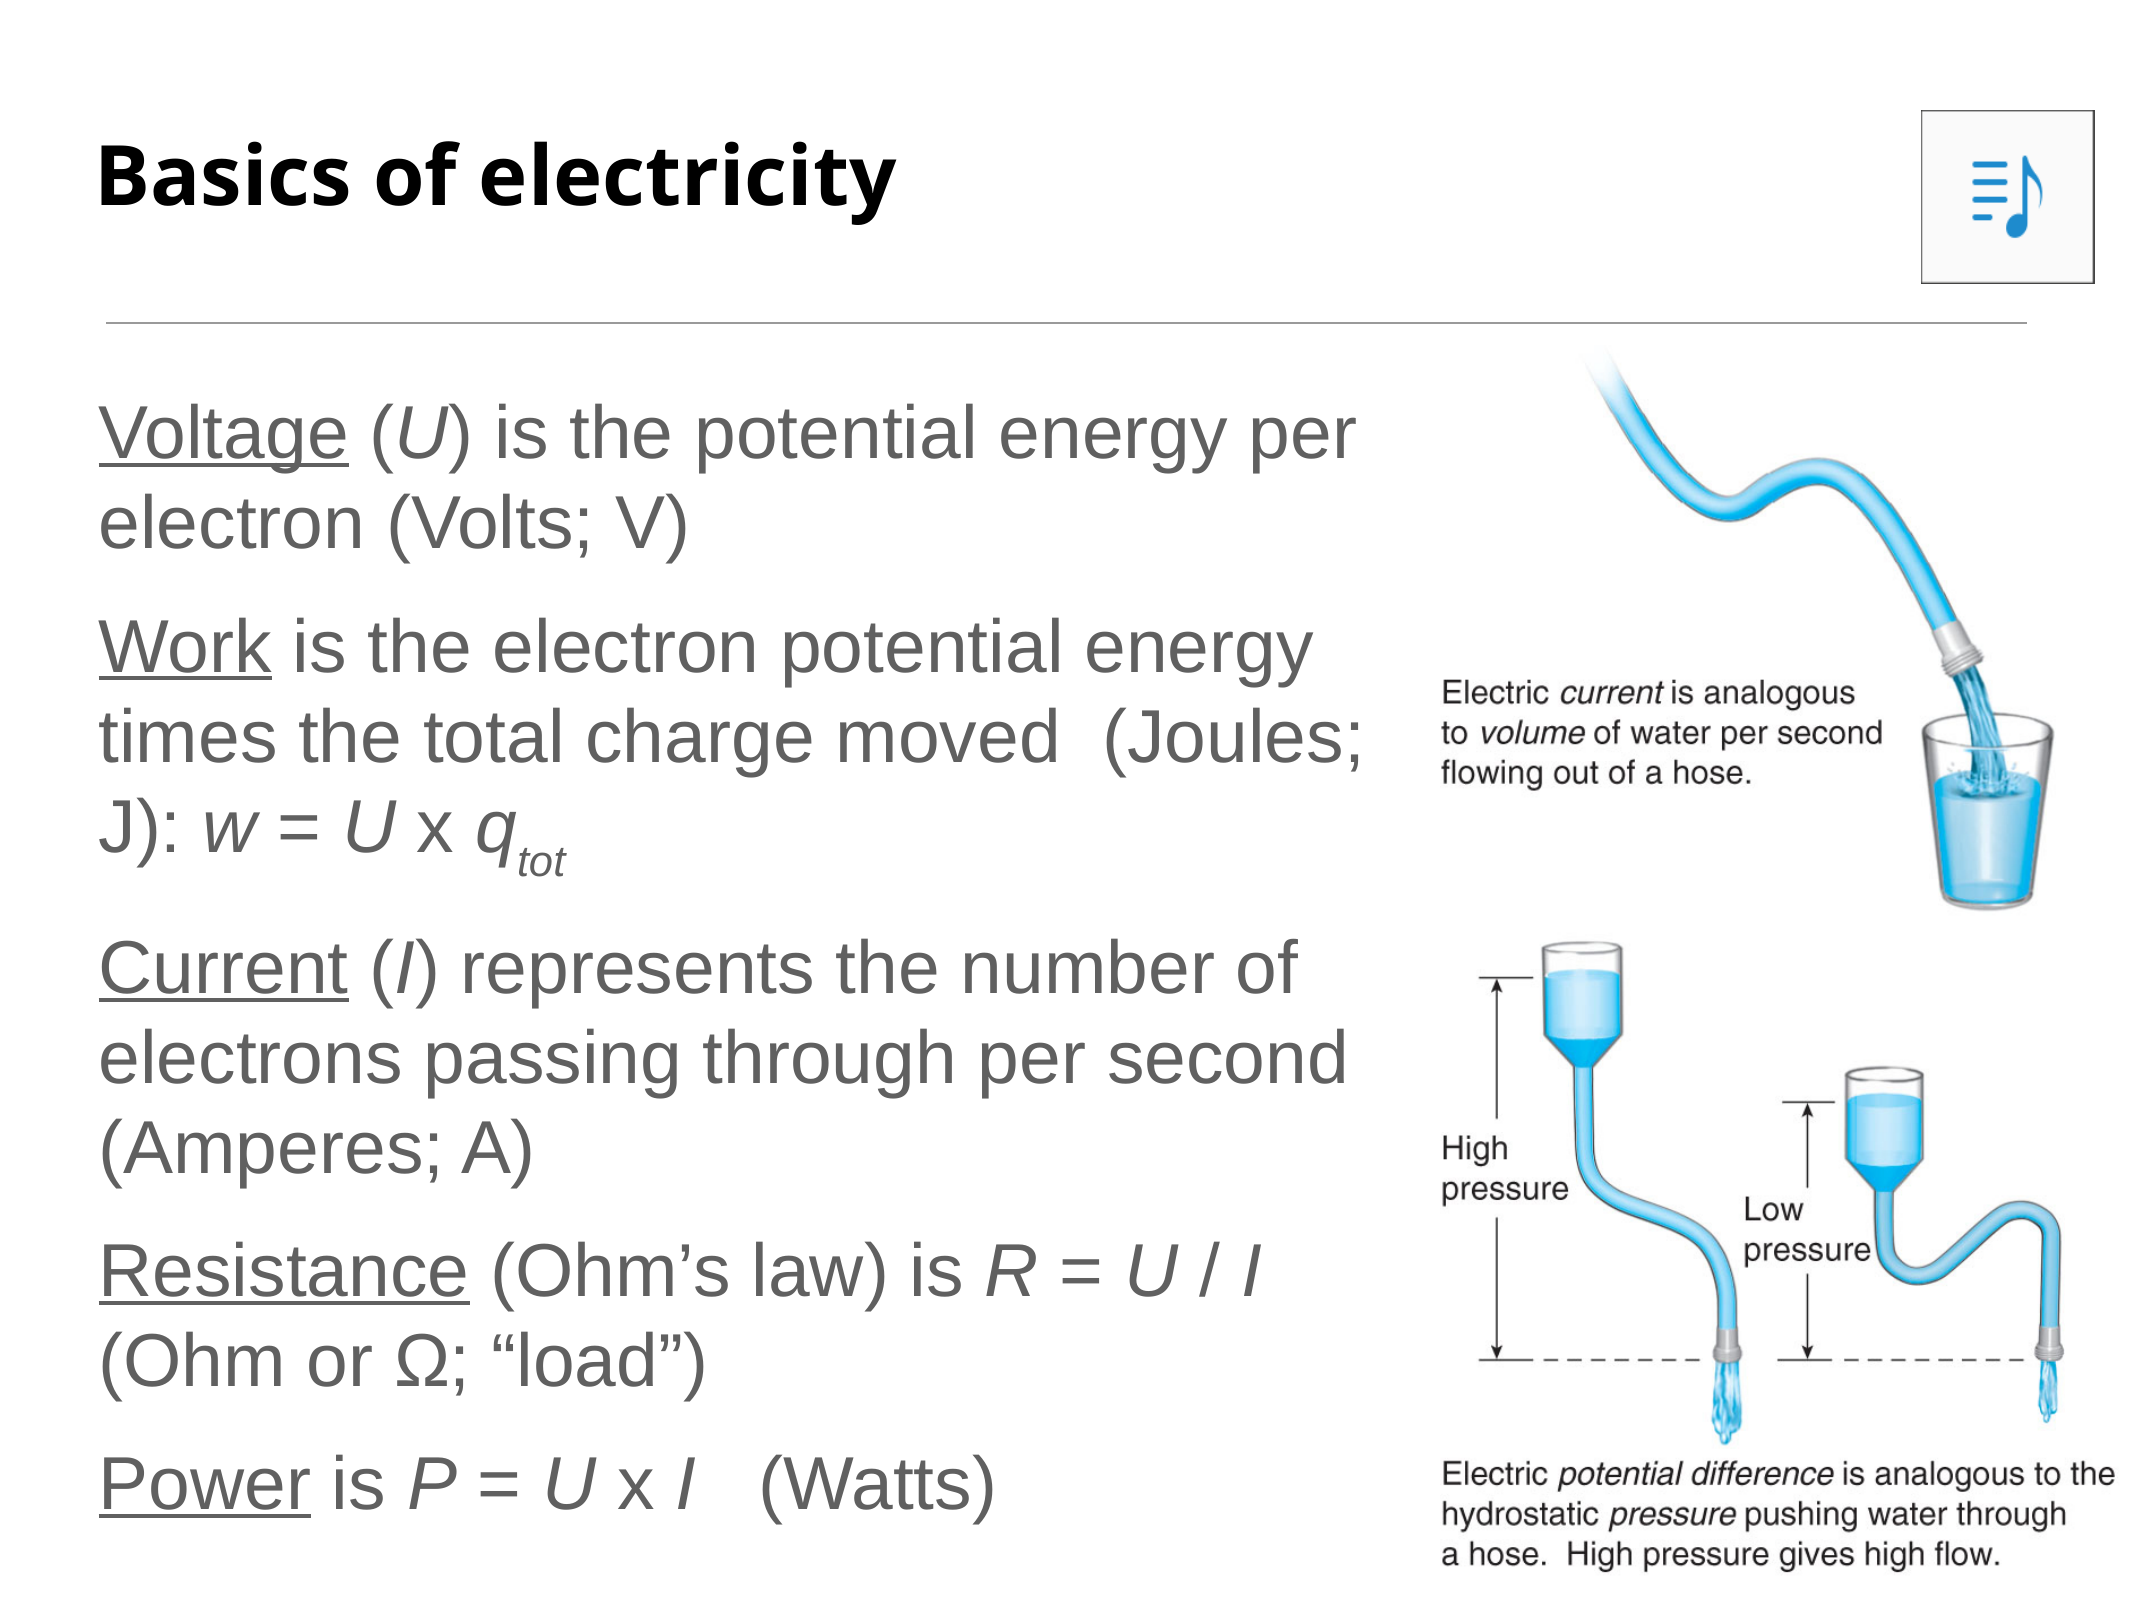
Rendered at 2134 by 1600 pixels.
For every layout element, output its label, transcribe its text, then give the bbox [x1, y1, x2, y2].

picture [1395, 345, 2134, 1600]
title Basics of electricity [86, 90, 1156, 231]
list Voltage (U) is the potential energy per electron (Volts; V) Work is the electron potential energy times the total charge moved (Joules; J): w = U x qtot Current (I) represents the number of electrons passing through per second (Amperes; A) Resistance (Ohm’s law) is R = U / I (Ohm or Ω; “load”) Power is P = U x I (Watts) [46, 375, 1381, 1600]
text_box [1920, 109, 2096, 286]
